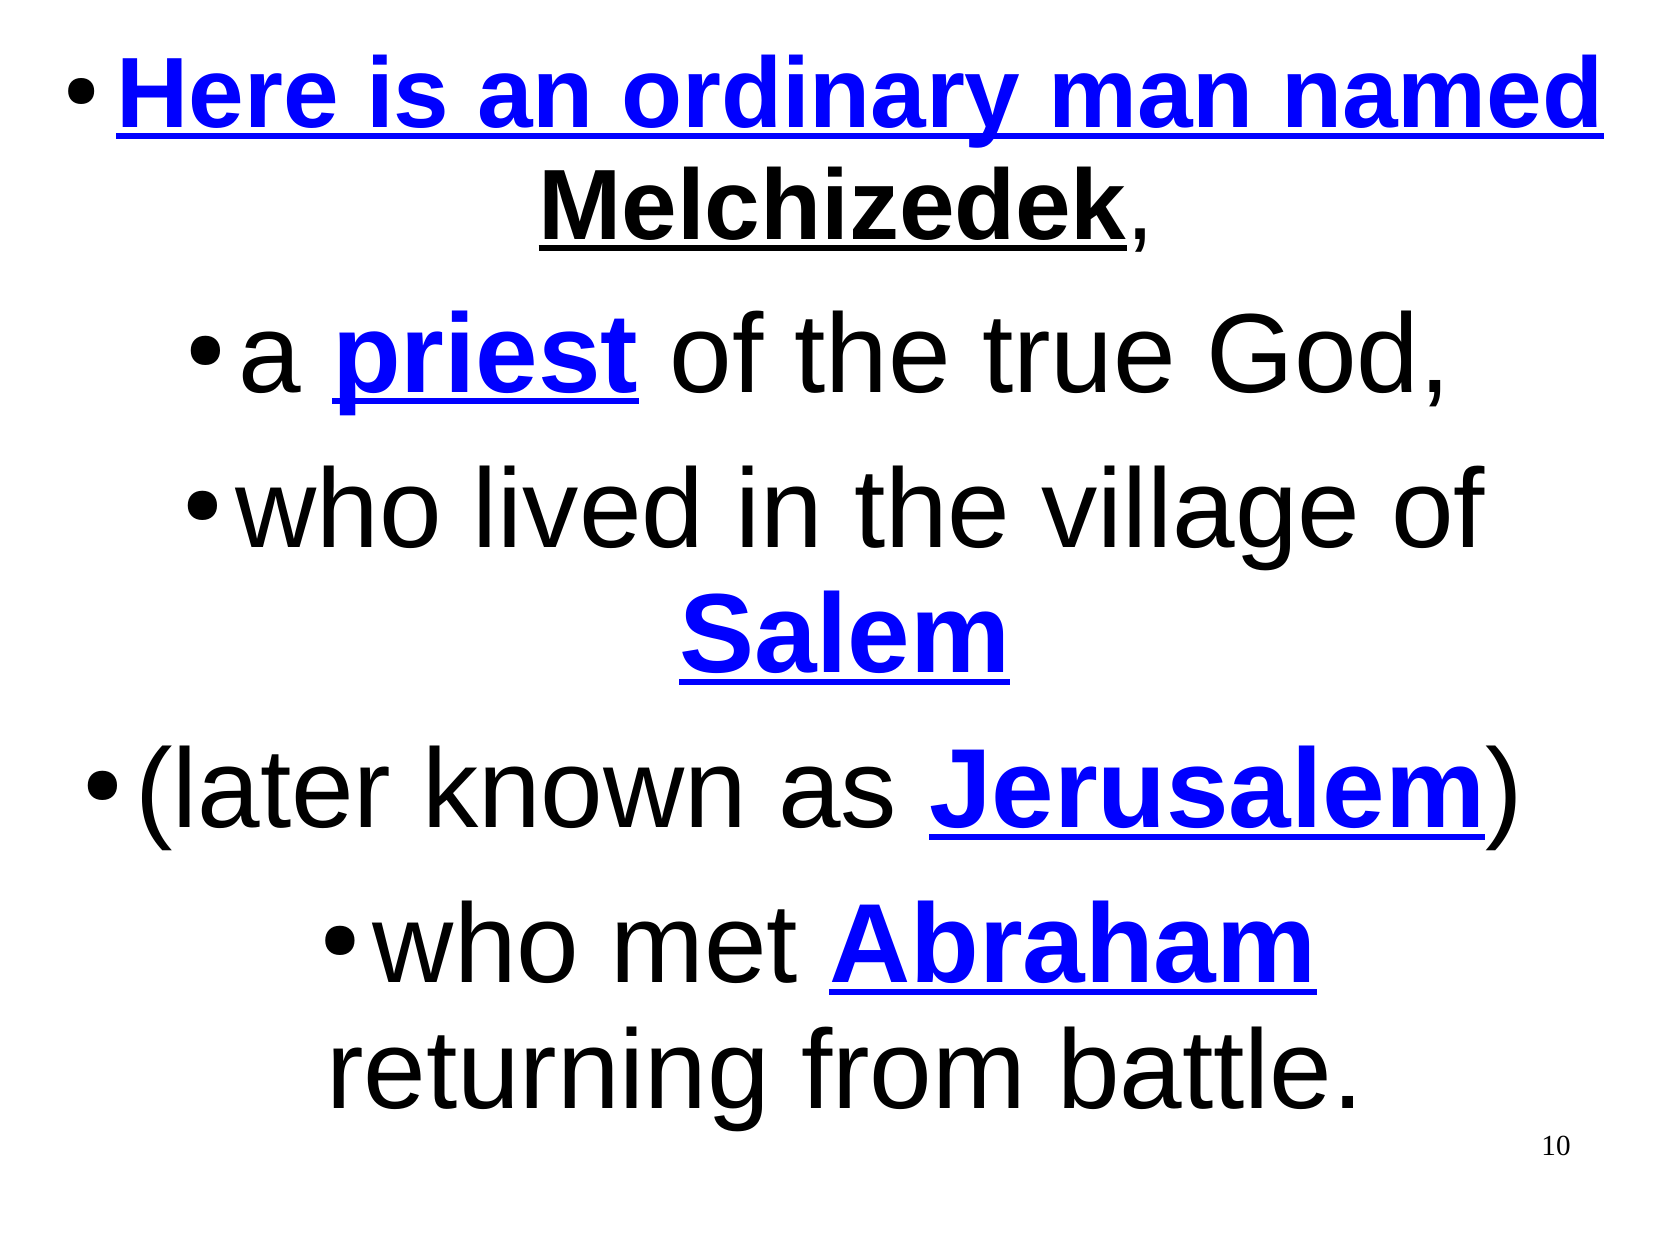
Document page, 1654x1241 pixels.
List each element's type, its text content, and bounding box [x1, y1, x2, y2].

list Here is an ordinary man named Melchizedek, a priest of the true God, who lived in the village of Salem (later known as Jerusalem) who met Abraham returning from battle. [37, 37, 1613, 1238]
